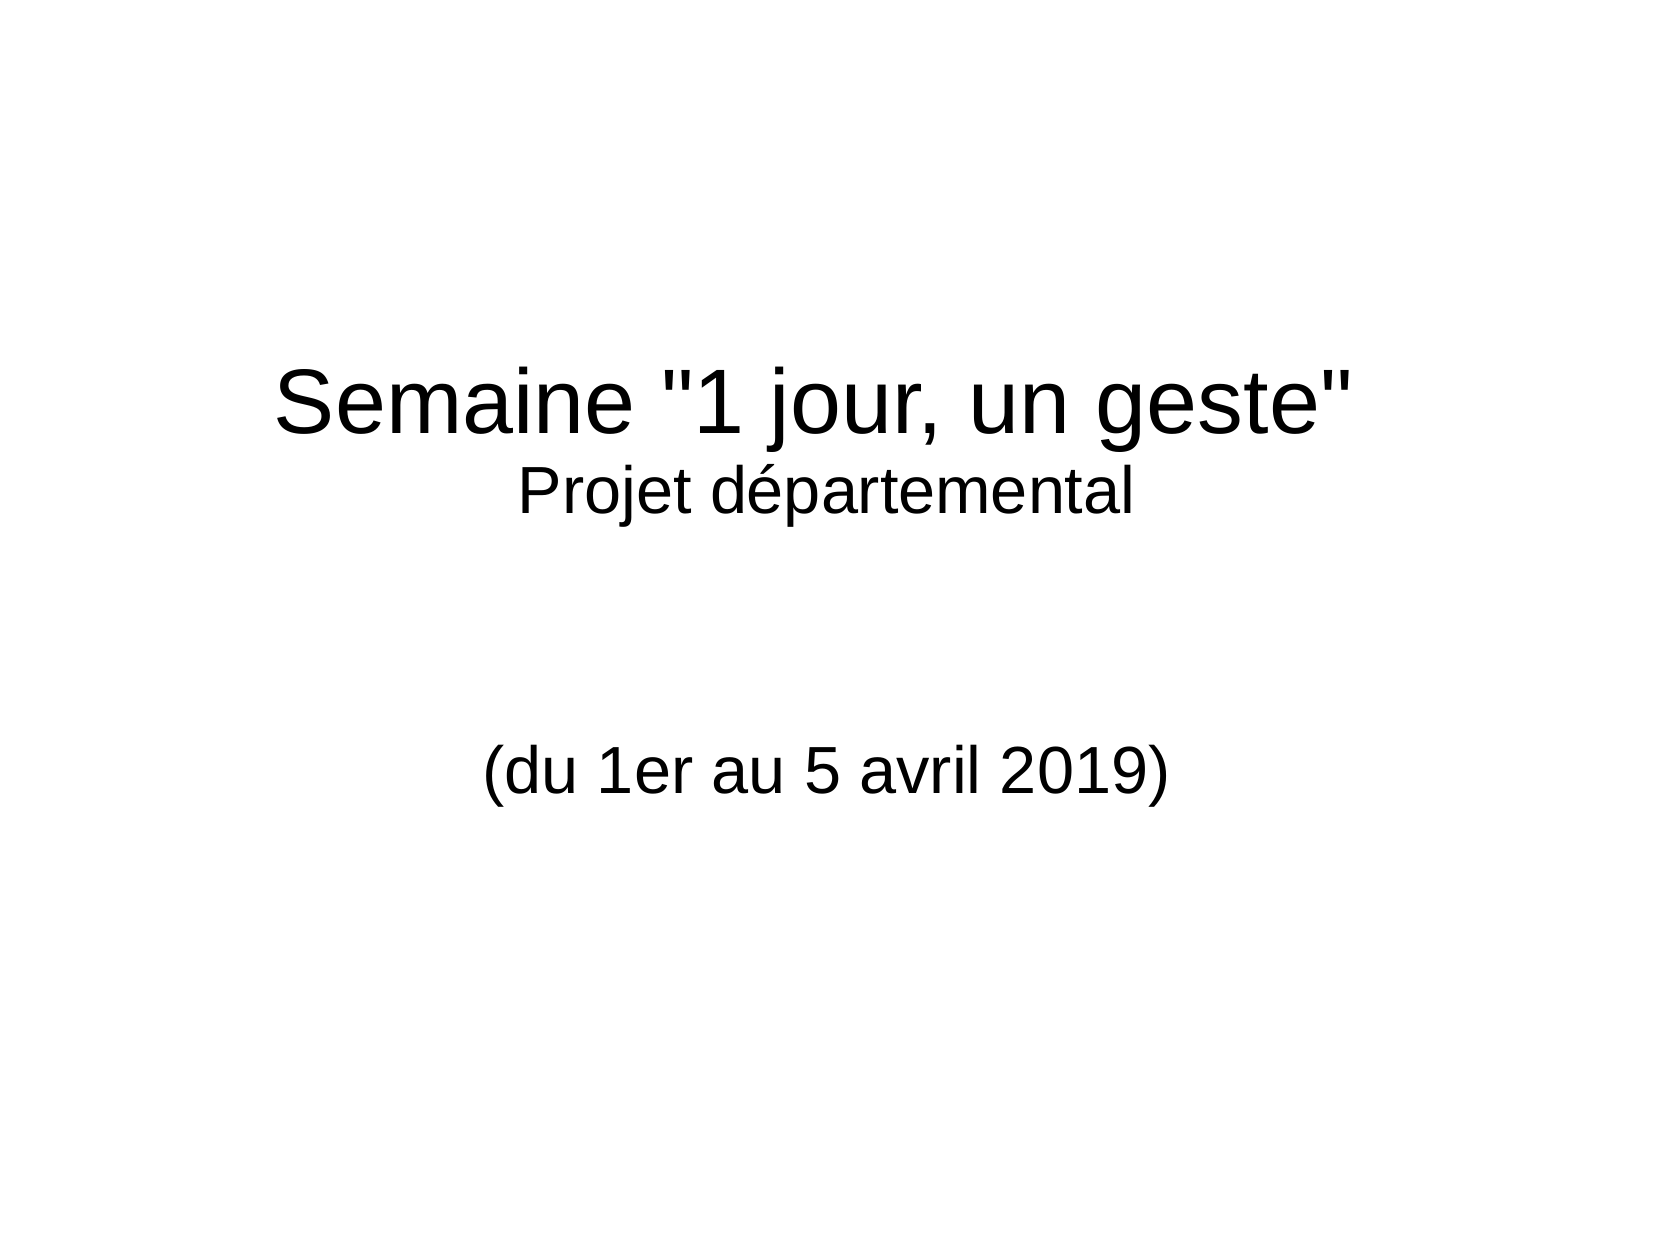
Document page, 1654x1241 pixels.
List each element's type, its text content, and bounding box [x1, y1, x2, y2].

subtitle Semaine "1 jour, un geste" Projet départemental (du 1er au 5 avril 2019) [82, 49, 1571, 1109]
